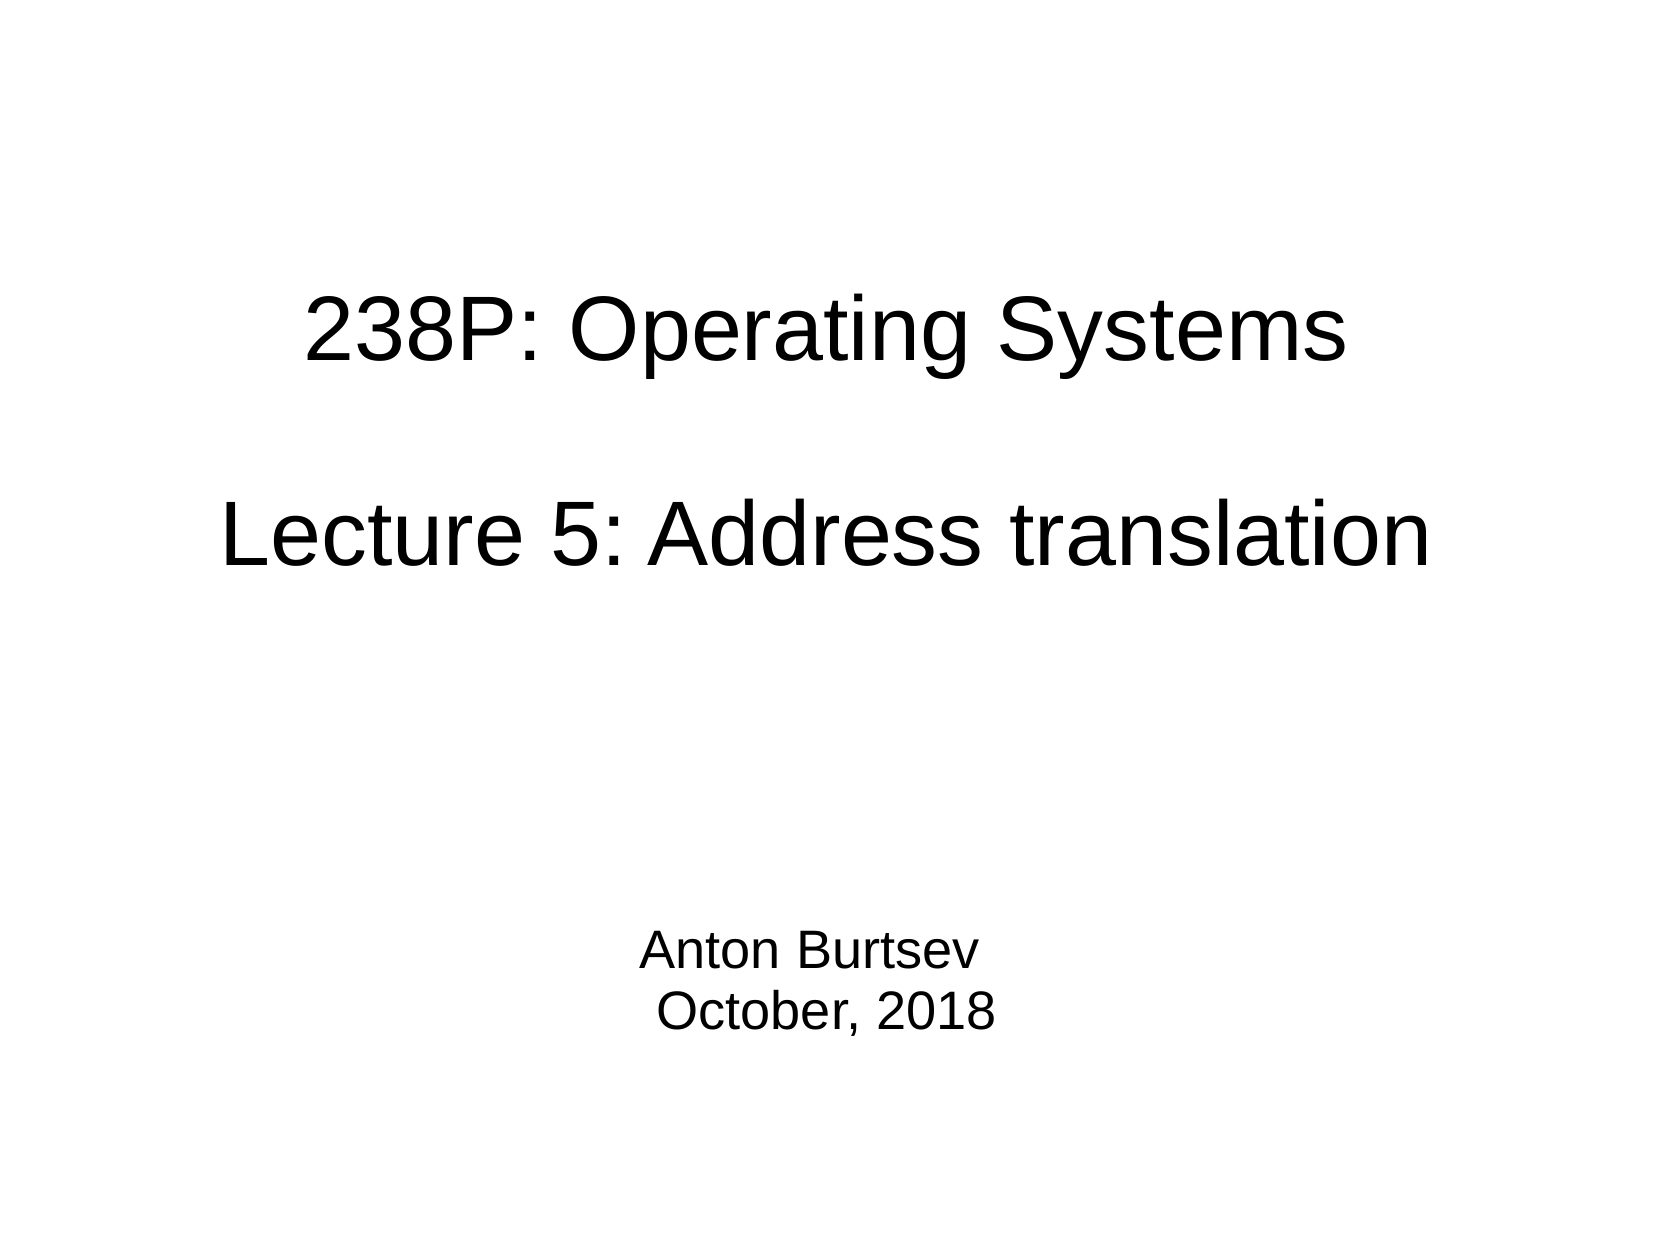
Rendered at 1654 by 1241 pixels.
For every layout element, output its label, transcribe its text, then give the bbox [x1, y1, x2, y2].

title 238P: Operating Systems Lecture 5: Address translation [82, 113, 1571, 637]
subtitle Anton Burtsev October, 2018 [82, 637, 1571, 1109]
